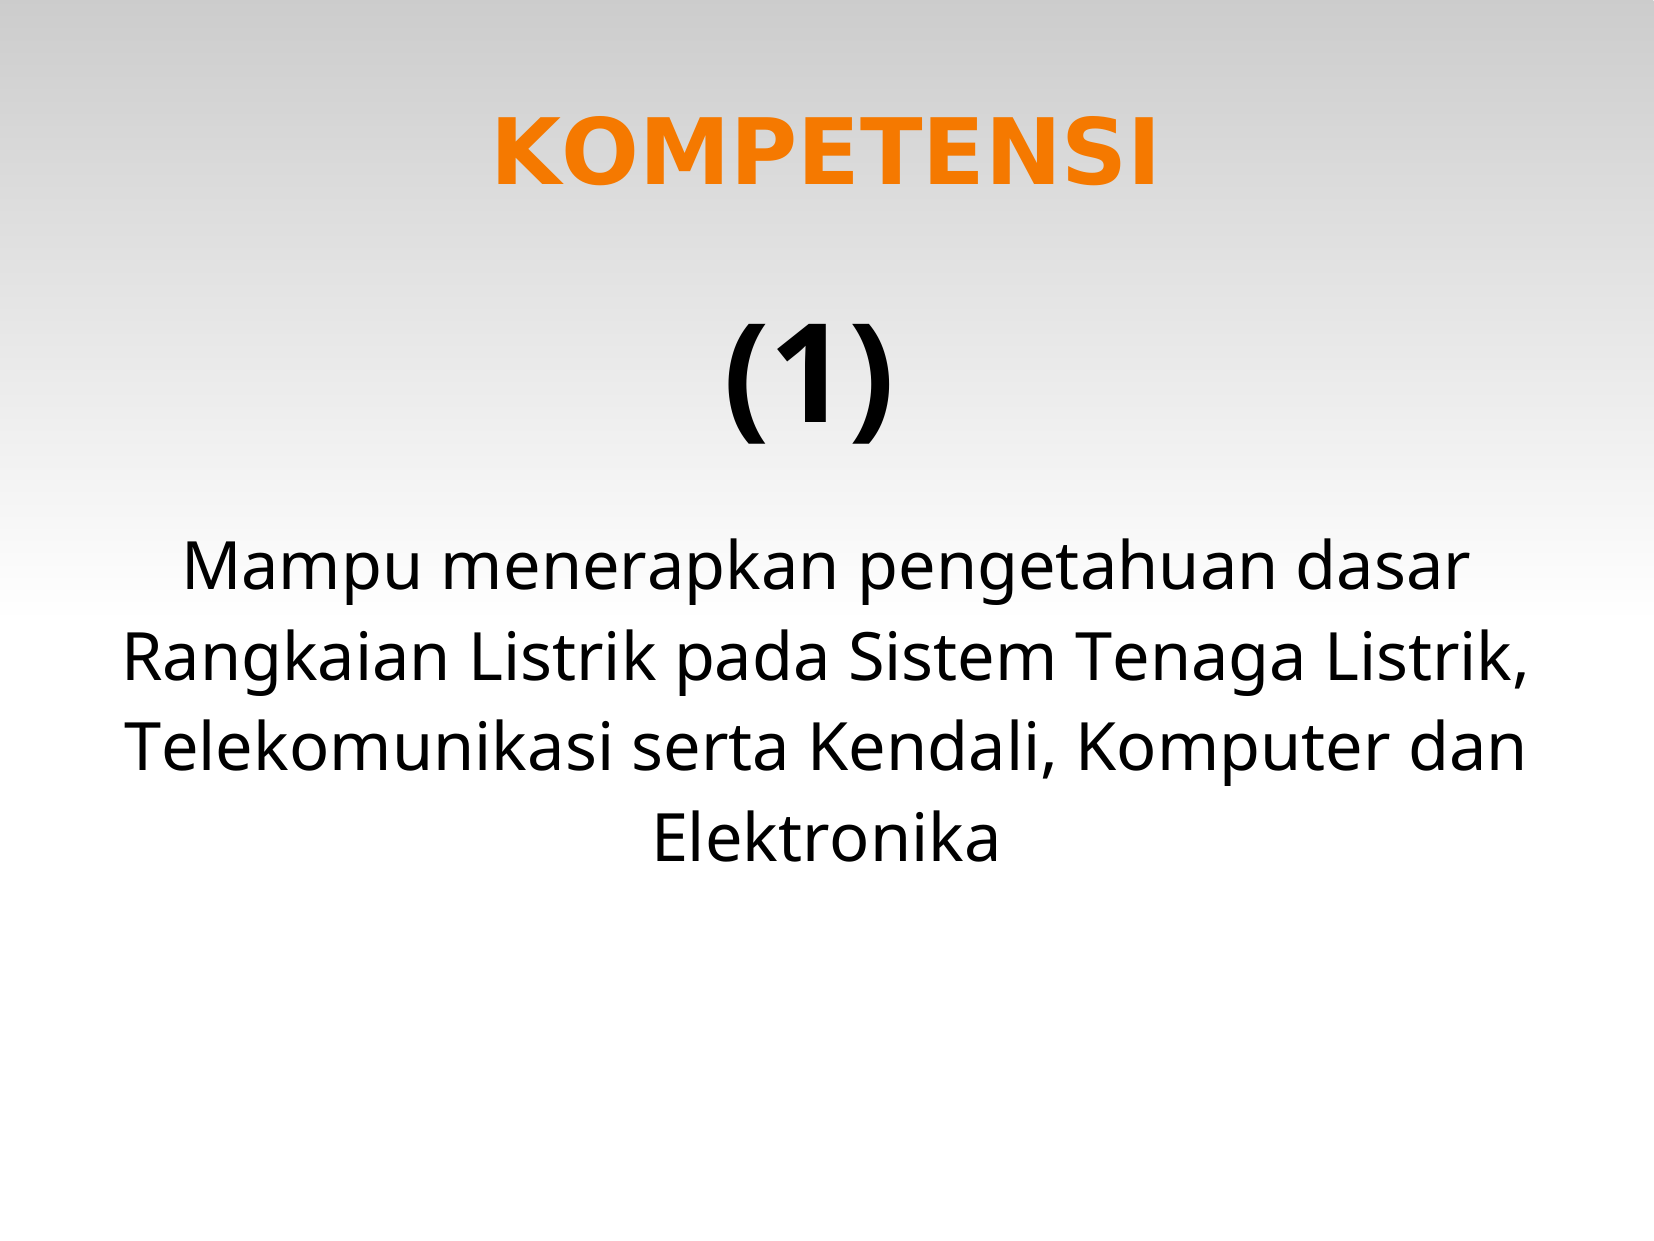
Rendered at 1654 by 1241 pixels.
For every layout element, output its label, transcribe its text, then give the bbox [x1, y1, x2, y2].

title KOMPETENSI [82, 56, 1571, 250]
subtitle Mampu menerapkan pengetahuan dasar Rangkaian Listrik pada Sistem Tenaga Listrik, Telekomunikasi serta Kendali, Komputer dan Elektronika [82, 297, 1571, 1102]
text_box (1) [708, 268, 925, 473]
